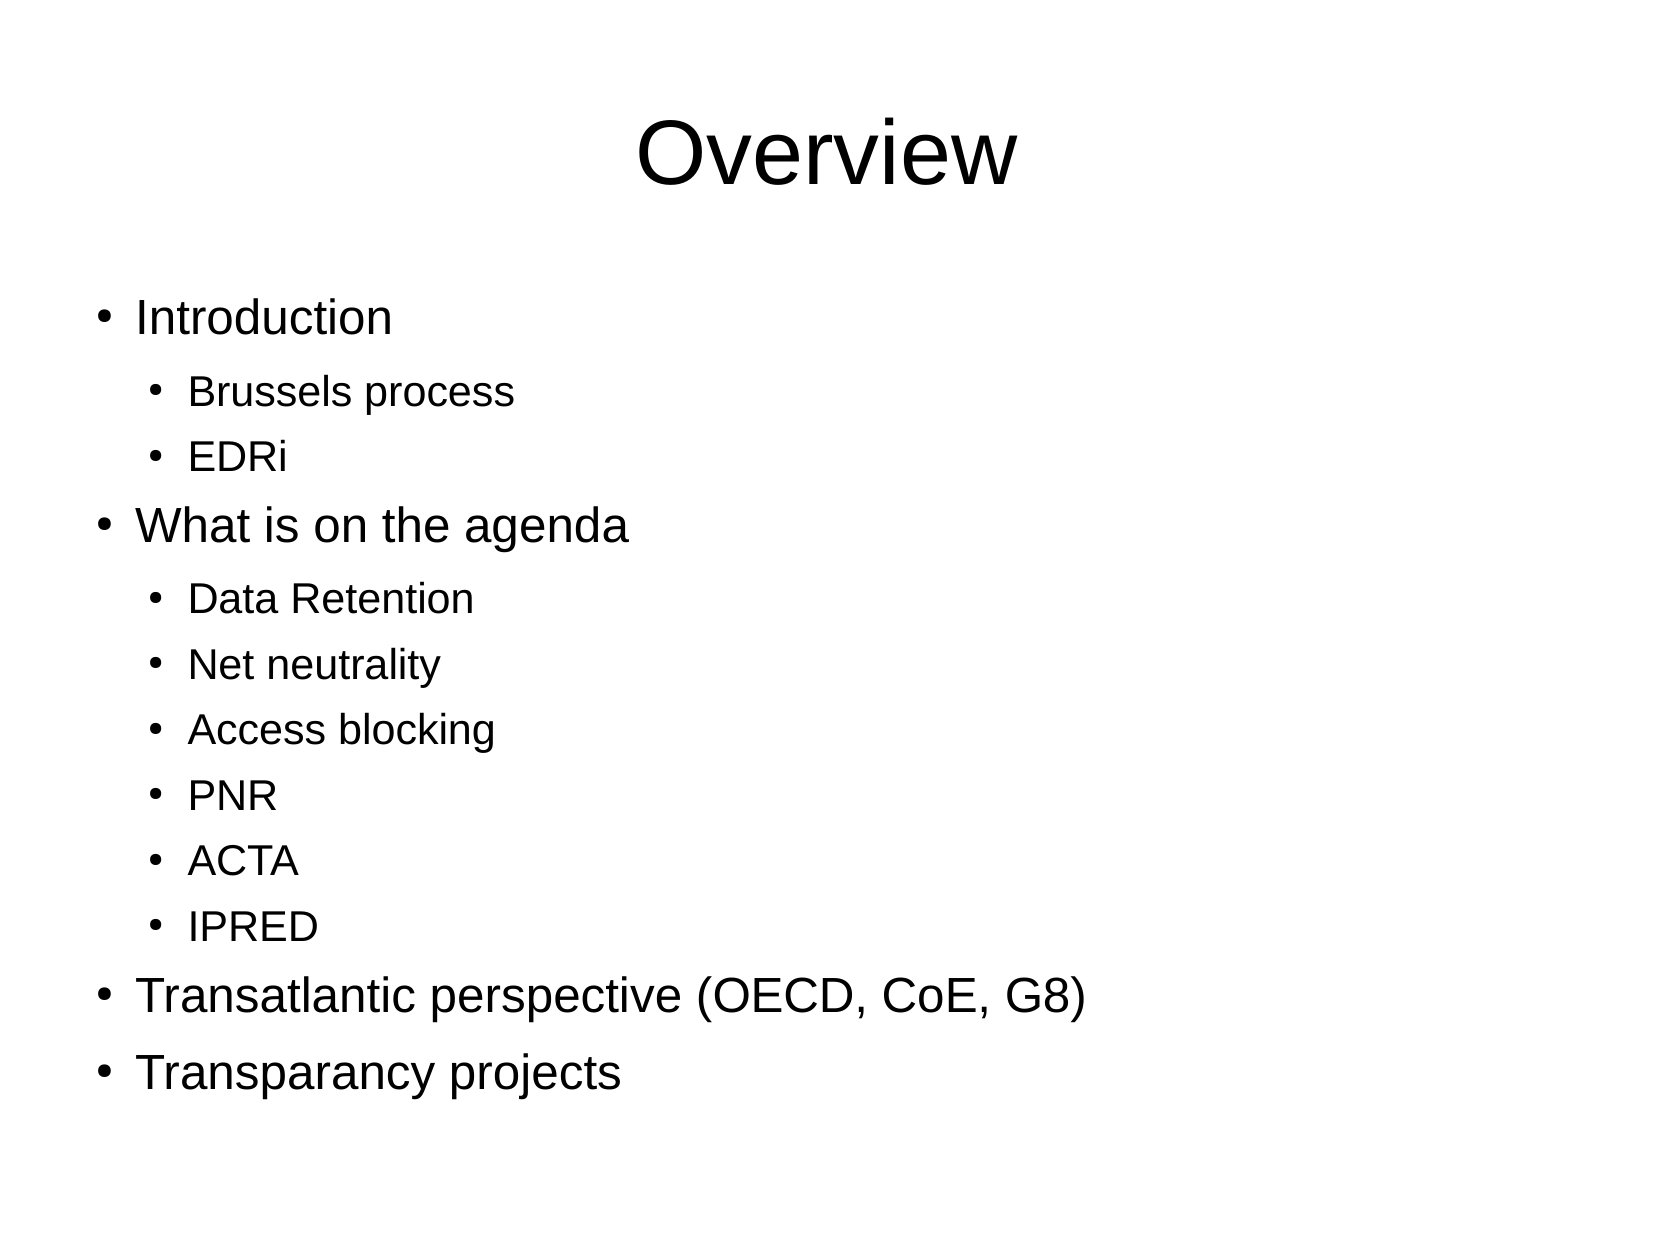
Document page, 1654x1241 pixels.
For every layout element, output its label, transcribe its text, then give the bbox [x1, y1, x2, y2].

list Introduction Brussels process EDRi What is on the agenda Data Retention Net neutrality Access blocking PNR ACTA IPRED Transatlantic perspective (OECD, CoE, G8) Transparancy projects [82, 290, 1571, 1109]
title Overview [82, 49, 1571, 257]
